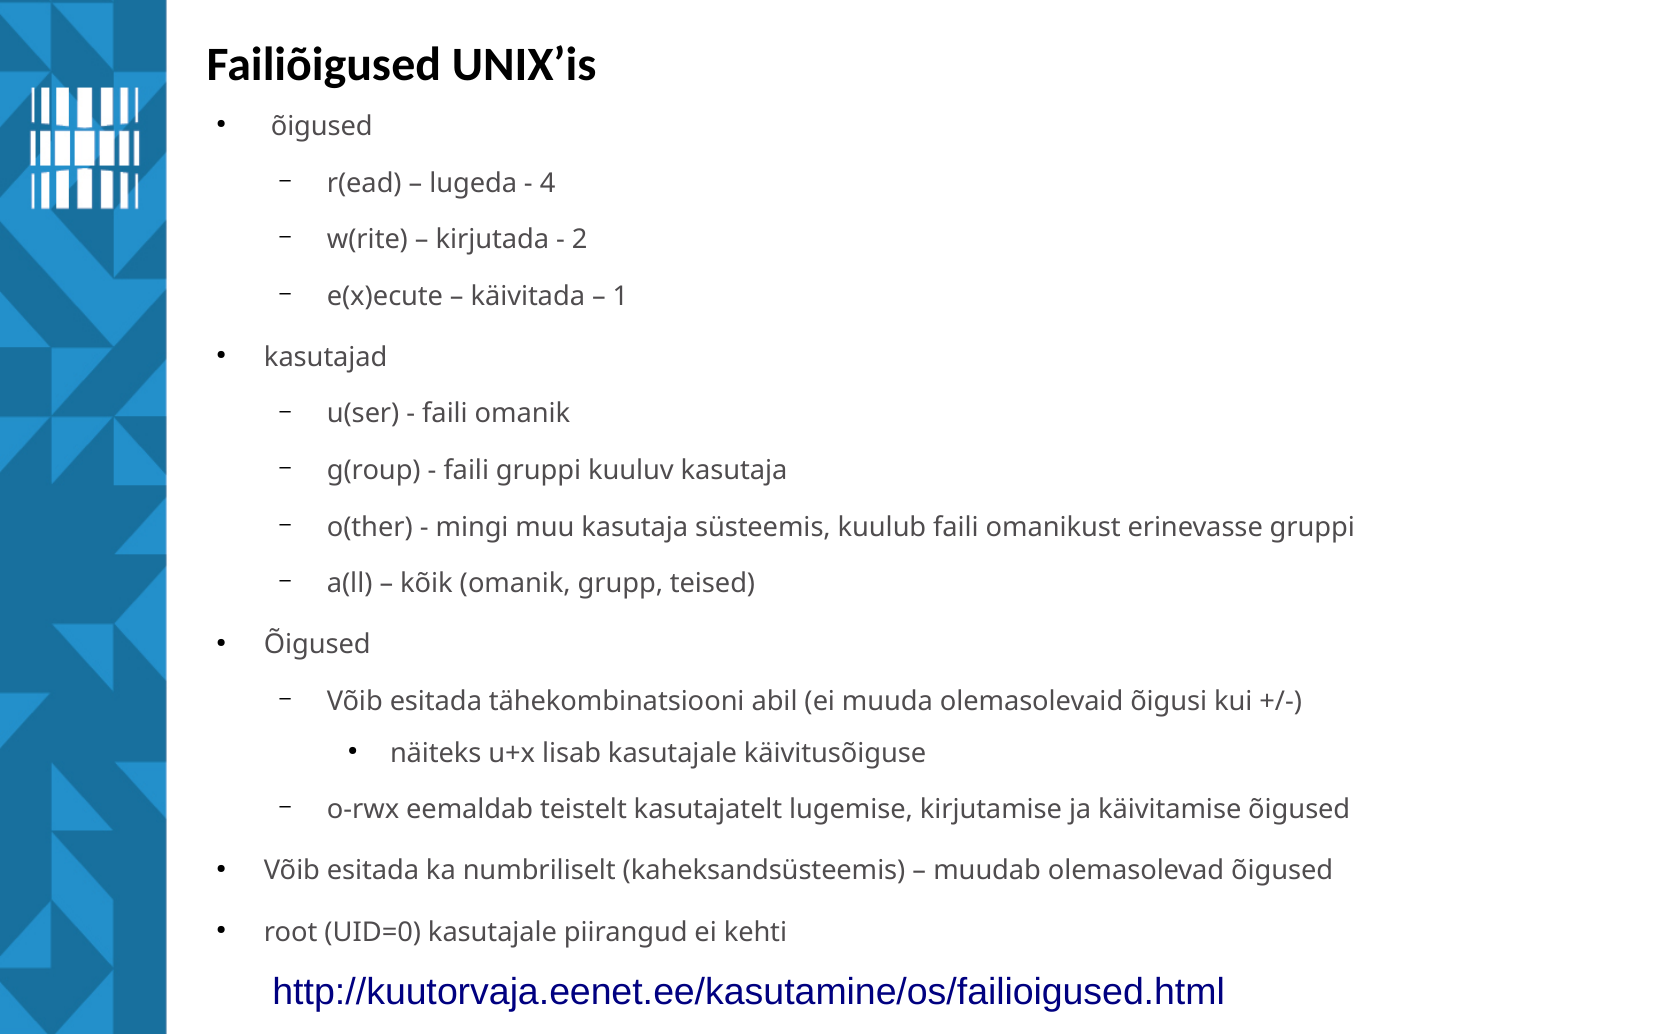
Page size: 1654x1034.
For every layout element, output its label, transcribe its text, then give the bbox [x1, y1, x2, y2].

title Failiõigused UNIX’is [206, 29, 1430, 106]
list õigused r(ead) – lugeda - 4 w(rite) – kirjutada - 2 e(x)ecute – käivitada – 1 kasutajad u(ser) - faili omanik g(roup) - faili gruppi kuuluv kasutaja o(ther) - mingi muu kasutaja süsteemis, kuulub faili omanikust erinevasse gruppi a(ll) – kõik (omanik, grupp, teised) Õigused Võib esitada tähekombinatsiooni abil (ei muuda olemasolevaid õigusi kui +/-) näiteks u+x lisab kasutajale käivitusõiguse o-rwx eemaldab teistelt kasutajatelt lugemise, kirjutamise ja käivitamise õigused Võib esitada ka numbriliselt (kaheksandsüsteemis) – muudab olemasolevad õigused root (UID=0) kasutajale piirangud ei kehti [200, 106, 1607, 964]
text_box http://kuutorvaja.eenet.ee/kasutamine/os/failioigused.html [257, 963, 1241, 1021]
picture [42, 108, 132, 208]
